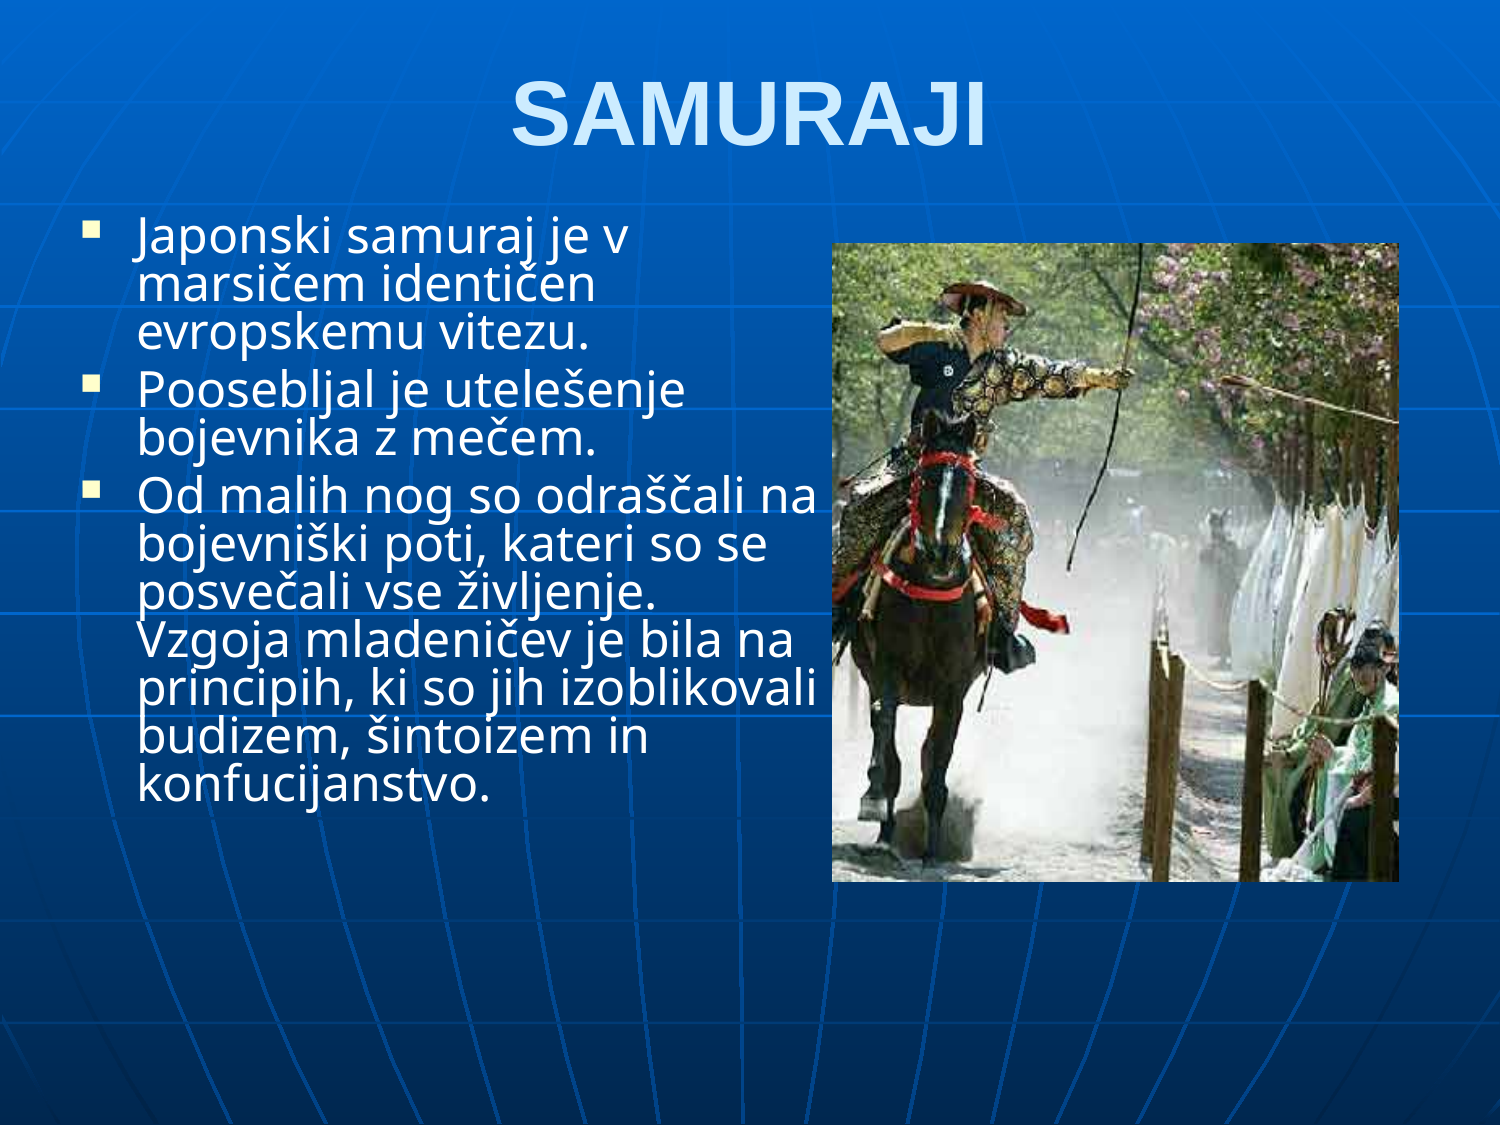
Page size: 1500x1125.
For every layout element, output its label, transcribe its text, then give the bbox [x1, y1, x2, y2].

picture [832, 243, 1399, 882]
title SAMURAJI [75, 45, 1425, 173]
list Japonski samuraj je v marsičem identičen evropskemu vitezu. Poosebljal je utelešenje bojevnika z mečem. Od malih nog so odraščali na bojevniški poti, kateri so se posvečali vse življenje. Vzgoja mladeničev je bila na principih, ki so jih izoblikovali budizem, šintoizem in konfucijanstvo. [64, 208, 835, 1024]
